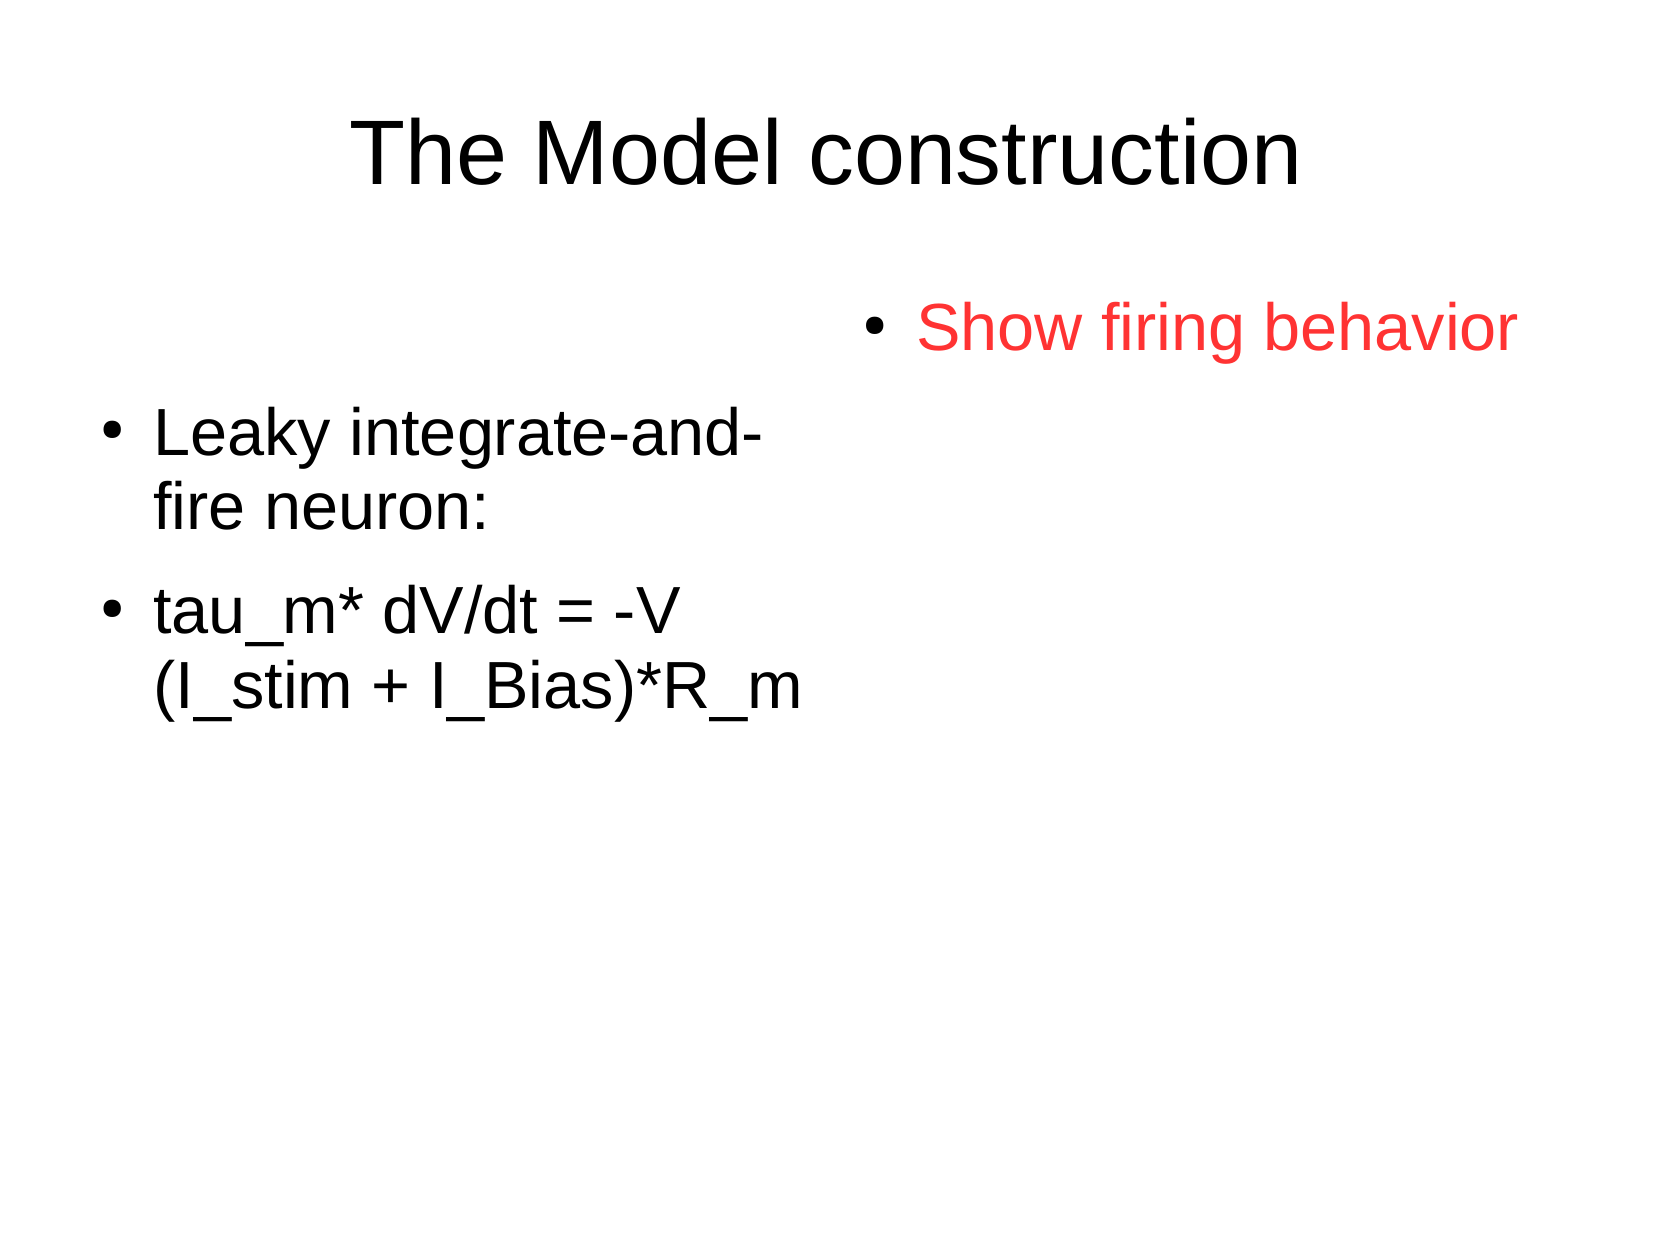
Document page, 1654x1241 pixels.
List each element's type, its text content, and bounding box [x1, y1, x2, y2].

title The Model construction [82, 49, 1571, 257]
list Show firing behavior [845, 290, 1572, 1010]
list Leaky integrate-and-fire neuron: tau_m* dV/dt = -V (I_stim + I_Bias)*R_m [82, 290, 809, 1010]
